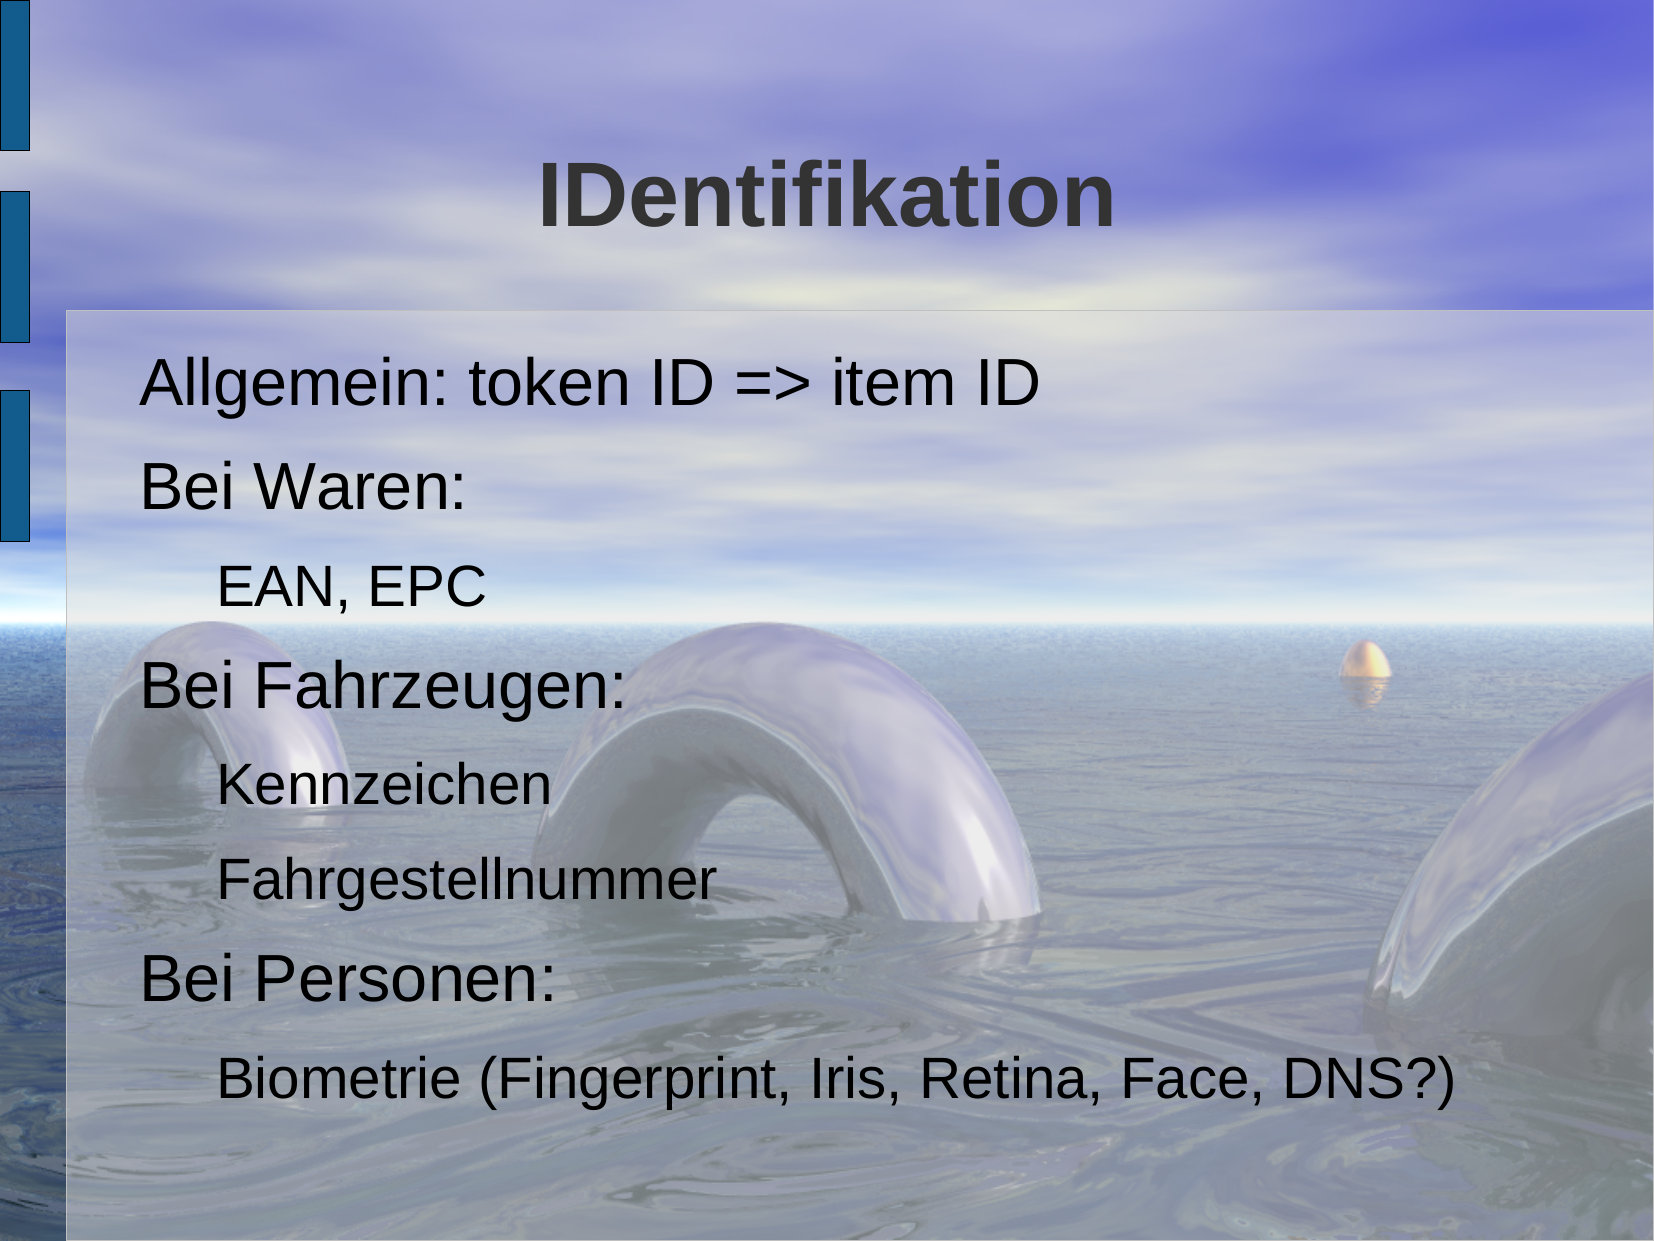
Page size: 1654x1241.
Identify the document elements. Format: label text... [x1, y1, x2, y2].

title IDentifikation [121, 91, 1534, 299]
list Allgemein: token ID => item ID Bei Waren: EAN, EPC Bei Fahrzeugen: Kennzeichen Fahrgestellnummer Bei Personen: Biometrie (Fingerprint, Iris, Retina, Face, DNS?) [121, 344, 1534, 1202]
picture [0, 0, 1654, 1241]
